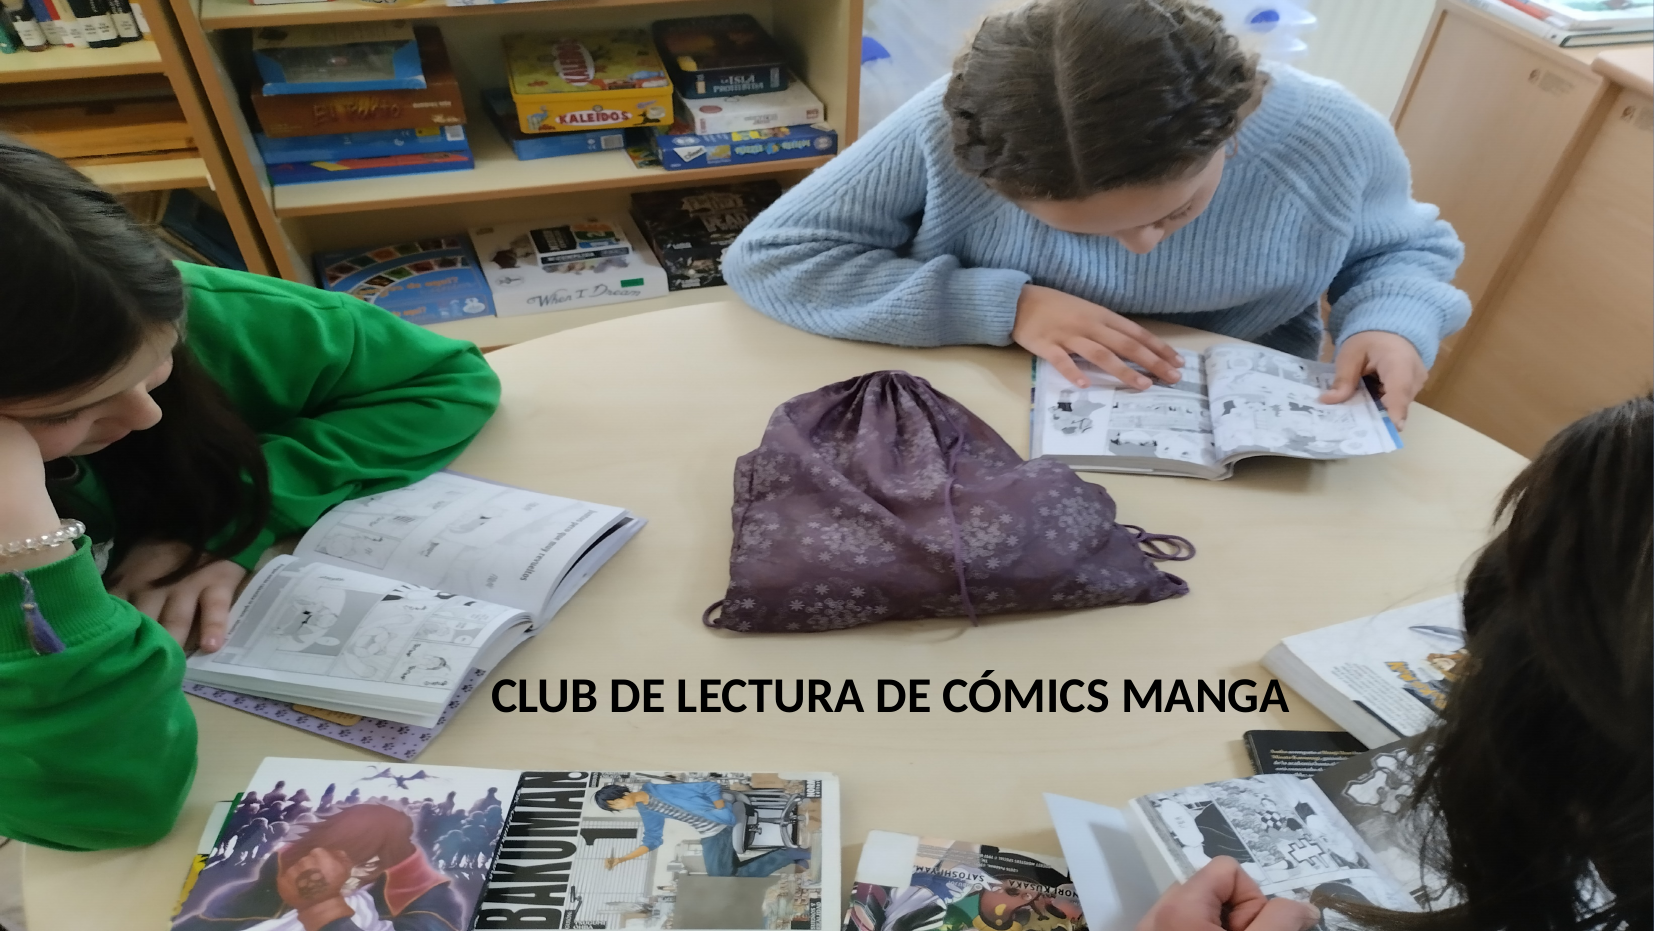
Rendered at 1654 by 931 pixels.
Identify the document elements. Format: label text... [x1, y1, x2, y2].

text_box CLUB DE LECTURA DE CÓMICS MANGA [476, 654, 1313, 776]
picture [0, 0, 1654, 931]
